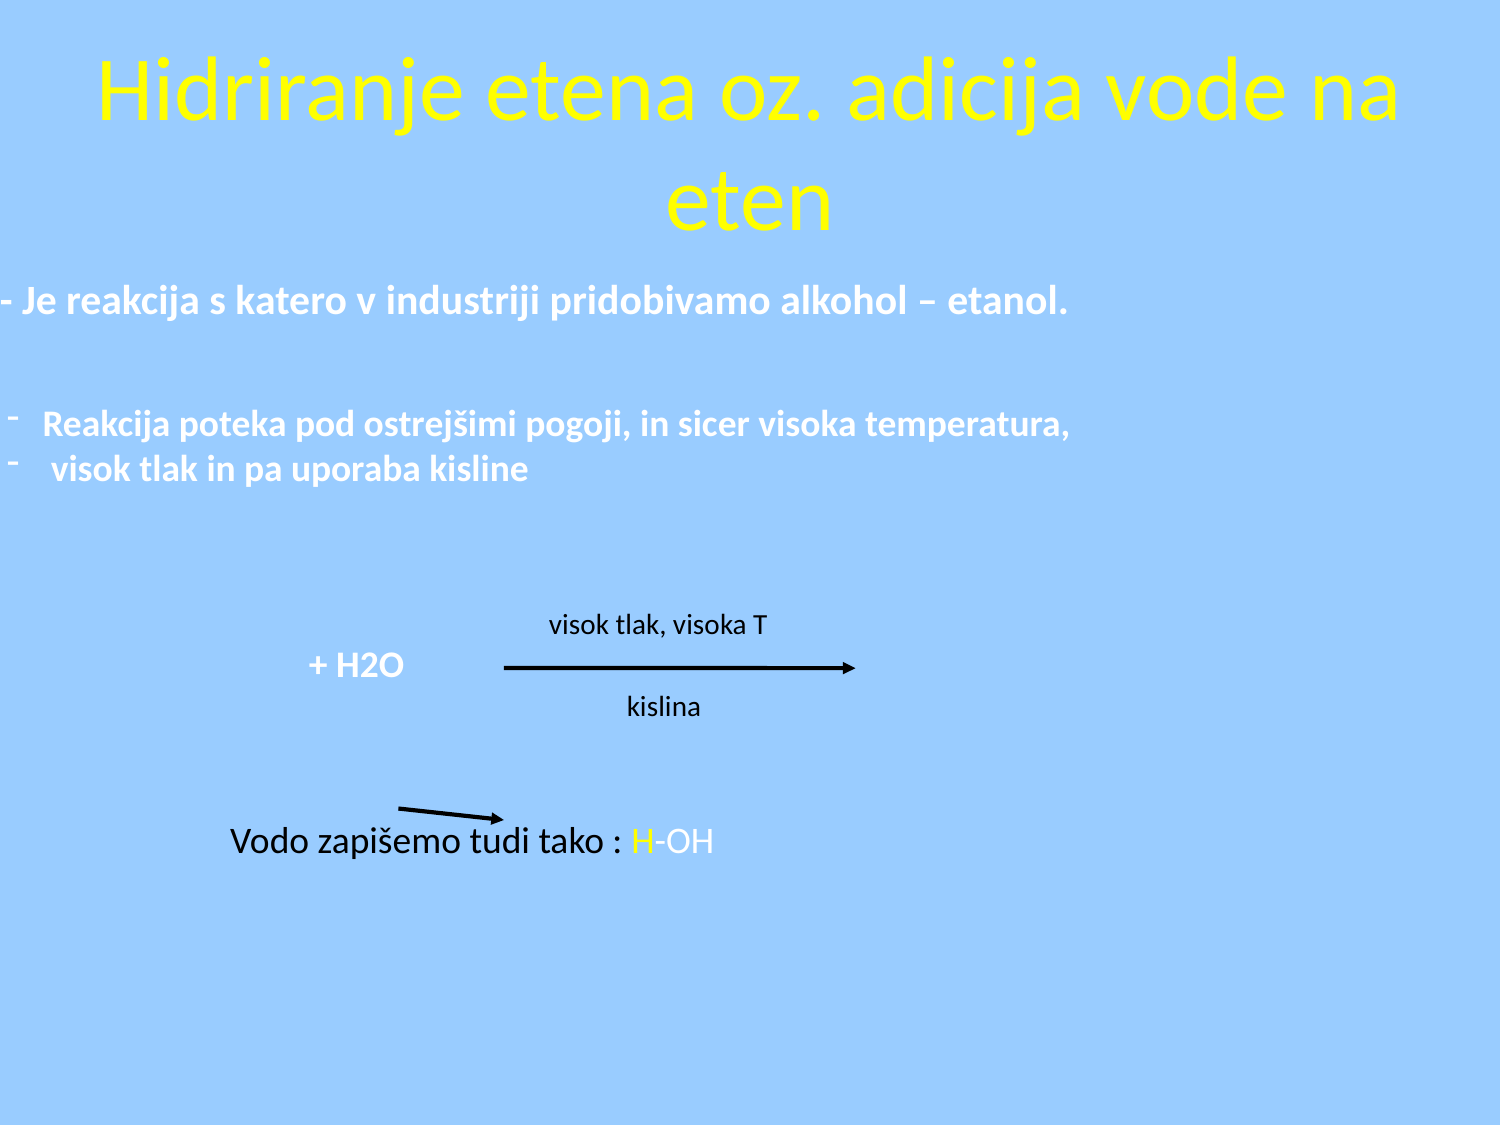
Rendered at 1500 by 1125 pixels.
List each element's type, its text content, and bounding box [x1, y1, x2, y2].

text_box visok tlak, visoka T [534, 597, 843, 648]
text_box kislina [612, 679, 736, 730]
text_box Reakcija poteka pod ostrejšimi pogoji, in sicer visoka temperatura, visok tlak in pa uporaba kisline [0, 391, 1477, 497]
text_box Vodo zapišemo tudi tako : H-OH [215, 808, 844, 869]
text_box - Je reakcija s katero v industriji pridobivamo alkohol – etanol. [0, 265, 1477, 331]
text_box + H2O [294, 632, 458, 693]
text_box Hidriranje etena oz. adicija vode na eten [74, 45, 1425, 233]
